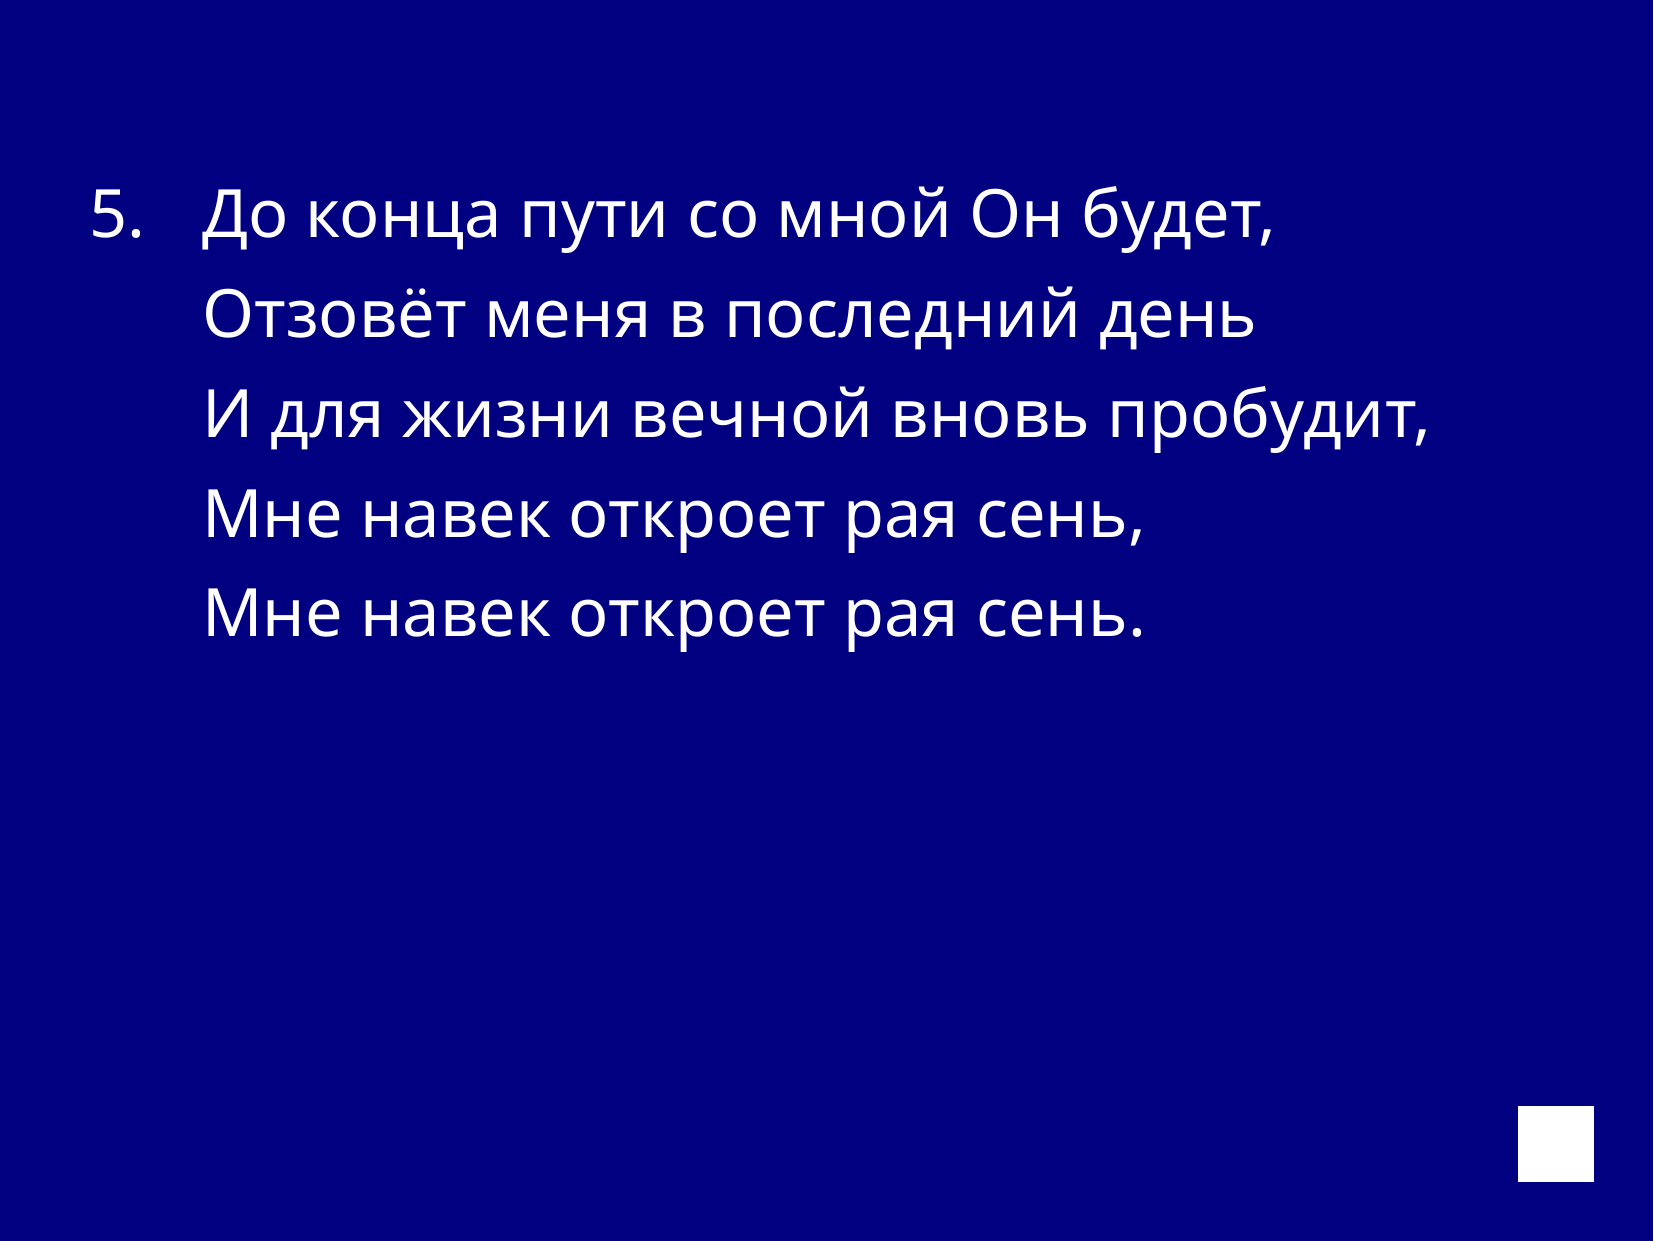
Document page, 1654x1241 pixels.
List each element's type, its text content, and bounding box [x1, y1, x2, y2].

text_box [1518, 1106, 1594, 1182]
text_box 5. До конца пути со мной Он будет, Отзовёт меня в последний день И для жизни вечной вновь пробудит, Мне навек откроет рая сень, Мне навек откроет рая сень. [75, 150, 1576, 1163]
